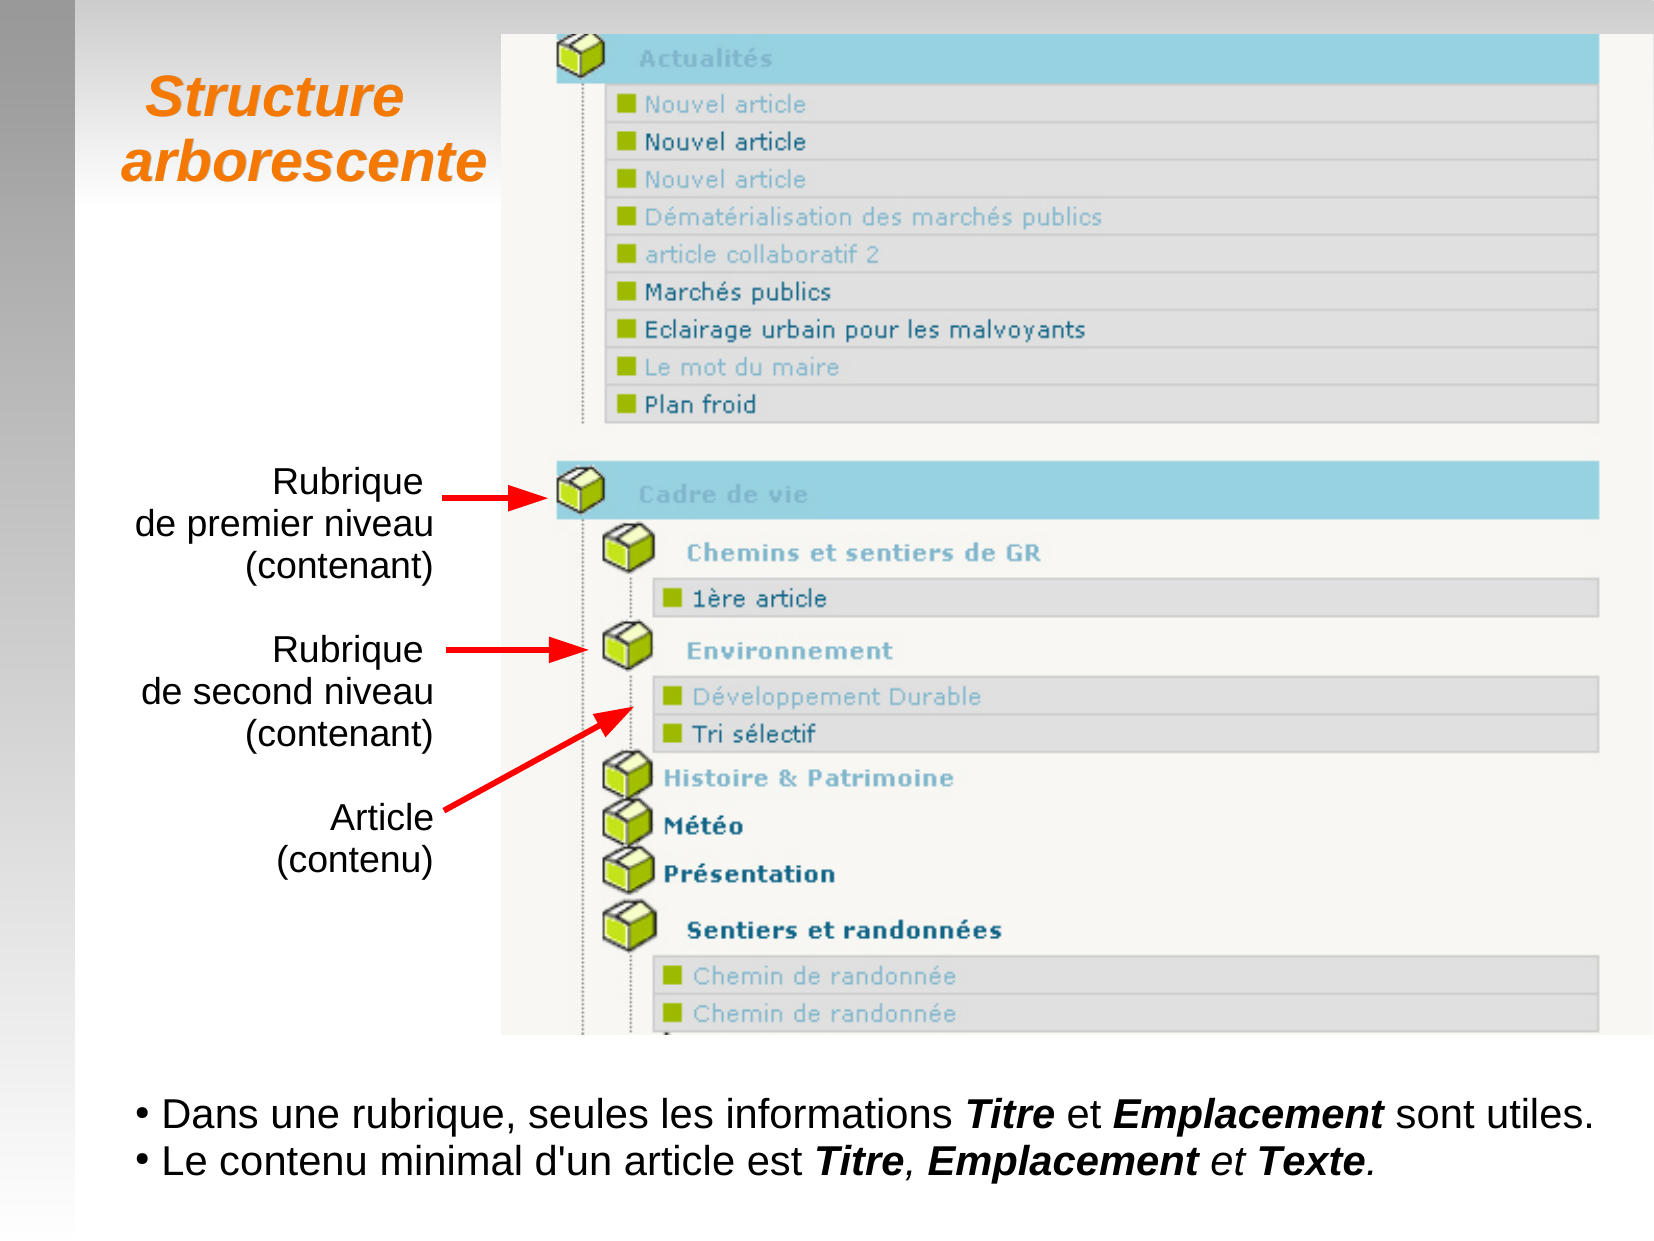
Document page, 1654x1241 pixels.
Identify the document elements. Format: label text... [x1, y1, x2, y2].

text_box Dans une rubrique, seules les informations Titre et Emplacement sont utiles. Le contenu minimal d'un article est Titre, Emplacement et Texte. [120, 1083, 1624, 1241]
picture [501, 34, 1654, 1035]
title Structure arborescente [59, 50, 510, 272]
text_box Rubrique de premier niveau (contenant) Rubrique de second niveau (contenant) Article (contenu) [120, 452, 485, 946]
